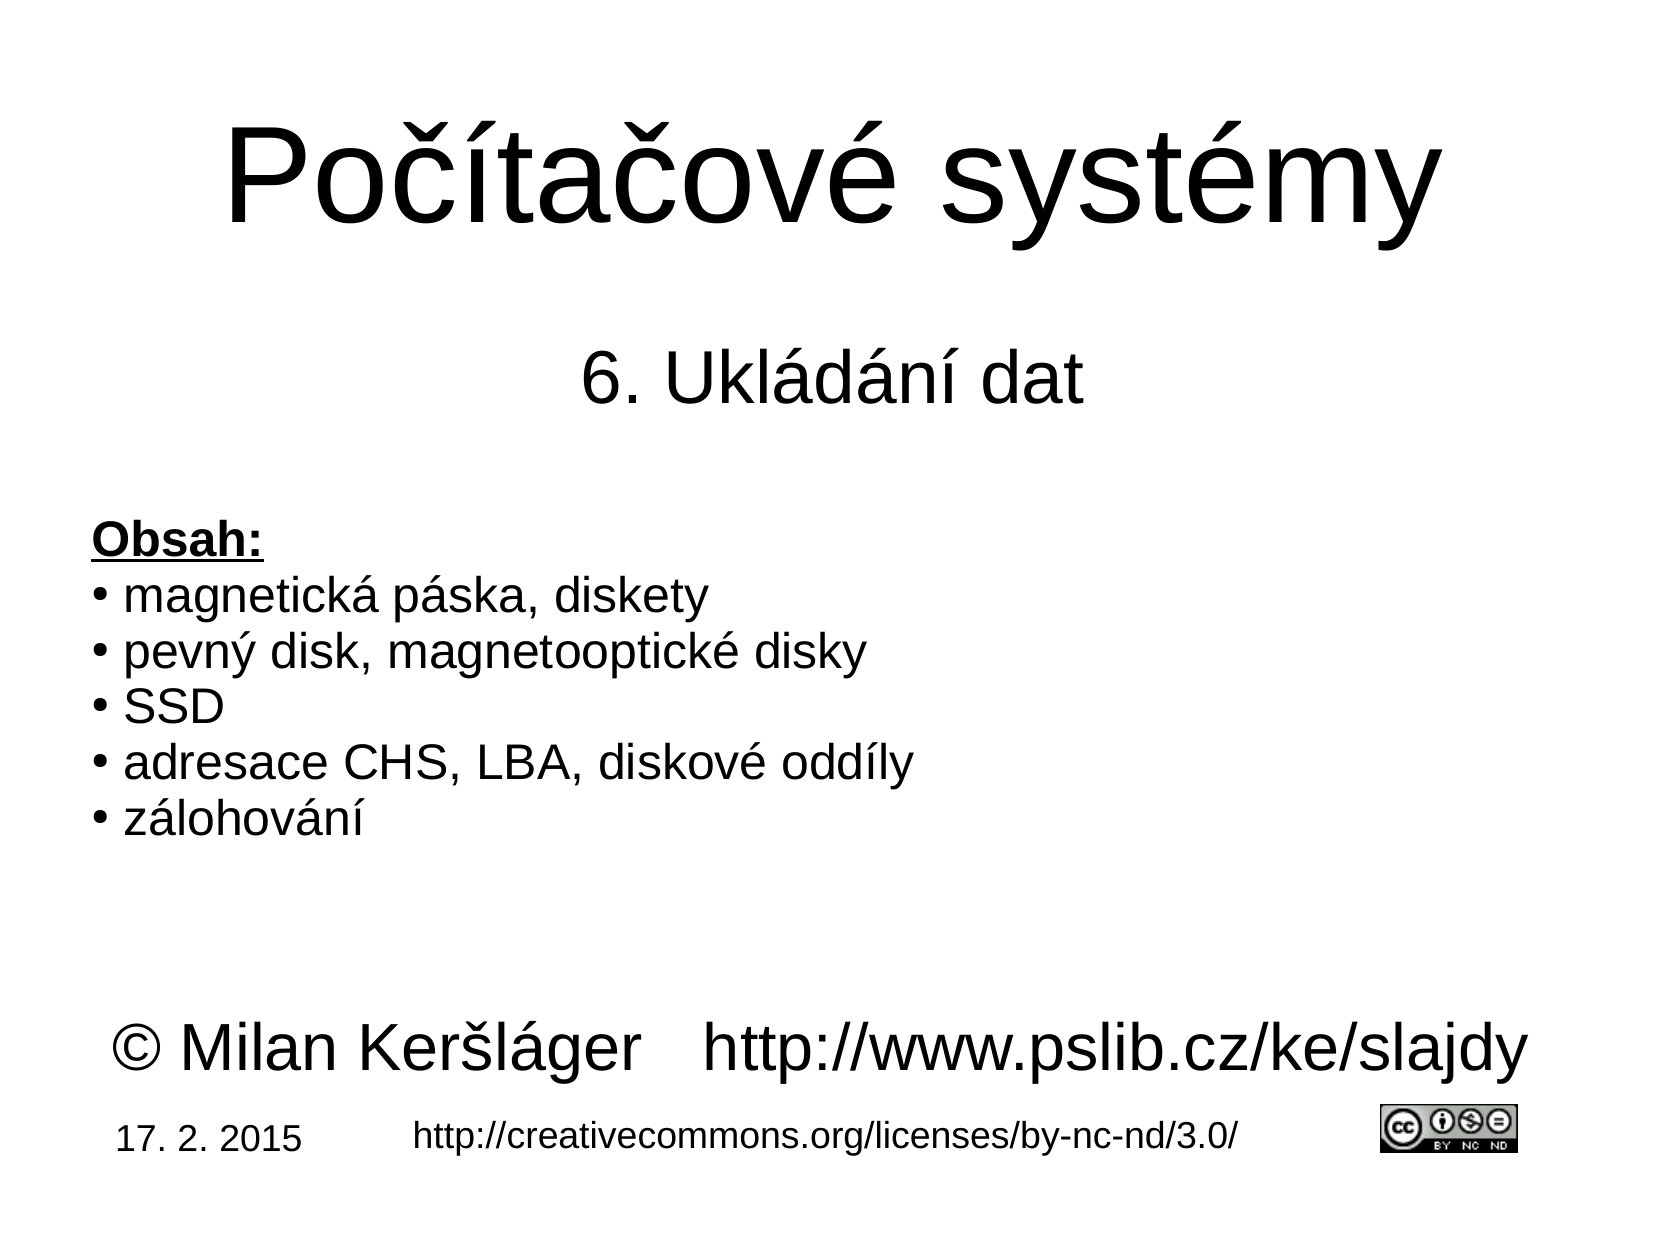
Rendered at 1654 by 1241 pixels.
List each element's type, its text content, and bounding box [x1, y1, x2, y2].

list © Milan Keršláger http://www.pslib.cz/ke/slajdy [76, 1009, 1565, 1087]
picture [1380, 1104, 1518, 1153]
text_box Obsah: magnetická páska, diskety pevný disk, magnetooptické disky SSD adresace CHS, LBA, diskové oddíly zálohování [76, 503, 1583, 855]
text_box 17. 2. 2015 [100, 1110, 355, 1168]
title Počítačové systémy 6. Ukládání dat [88, 56, 1577, 461]
text_box http://creativecommons.org/licenses/by-nc-nd/3.0/ [339, 1107, 1313, 1165]
